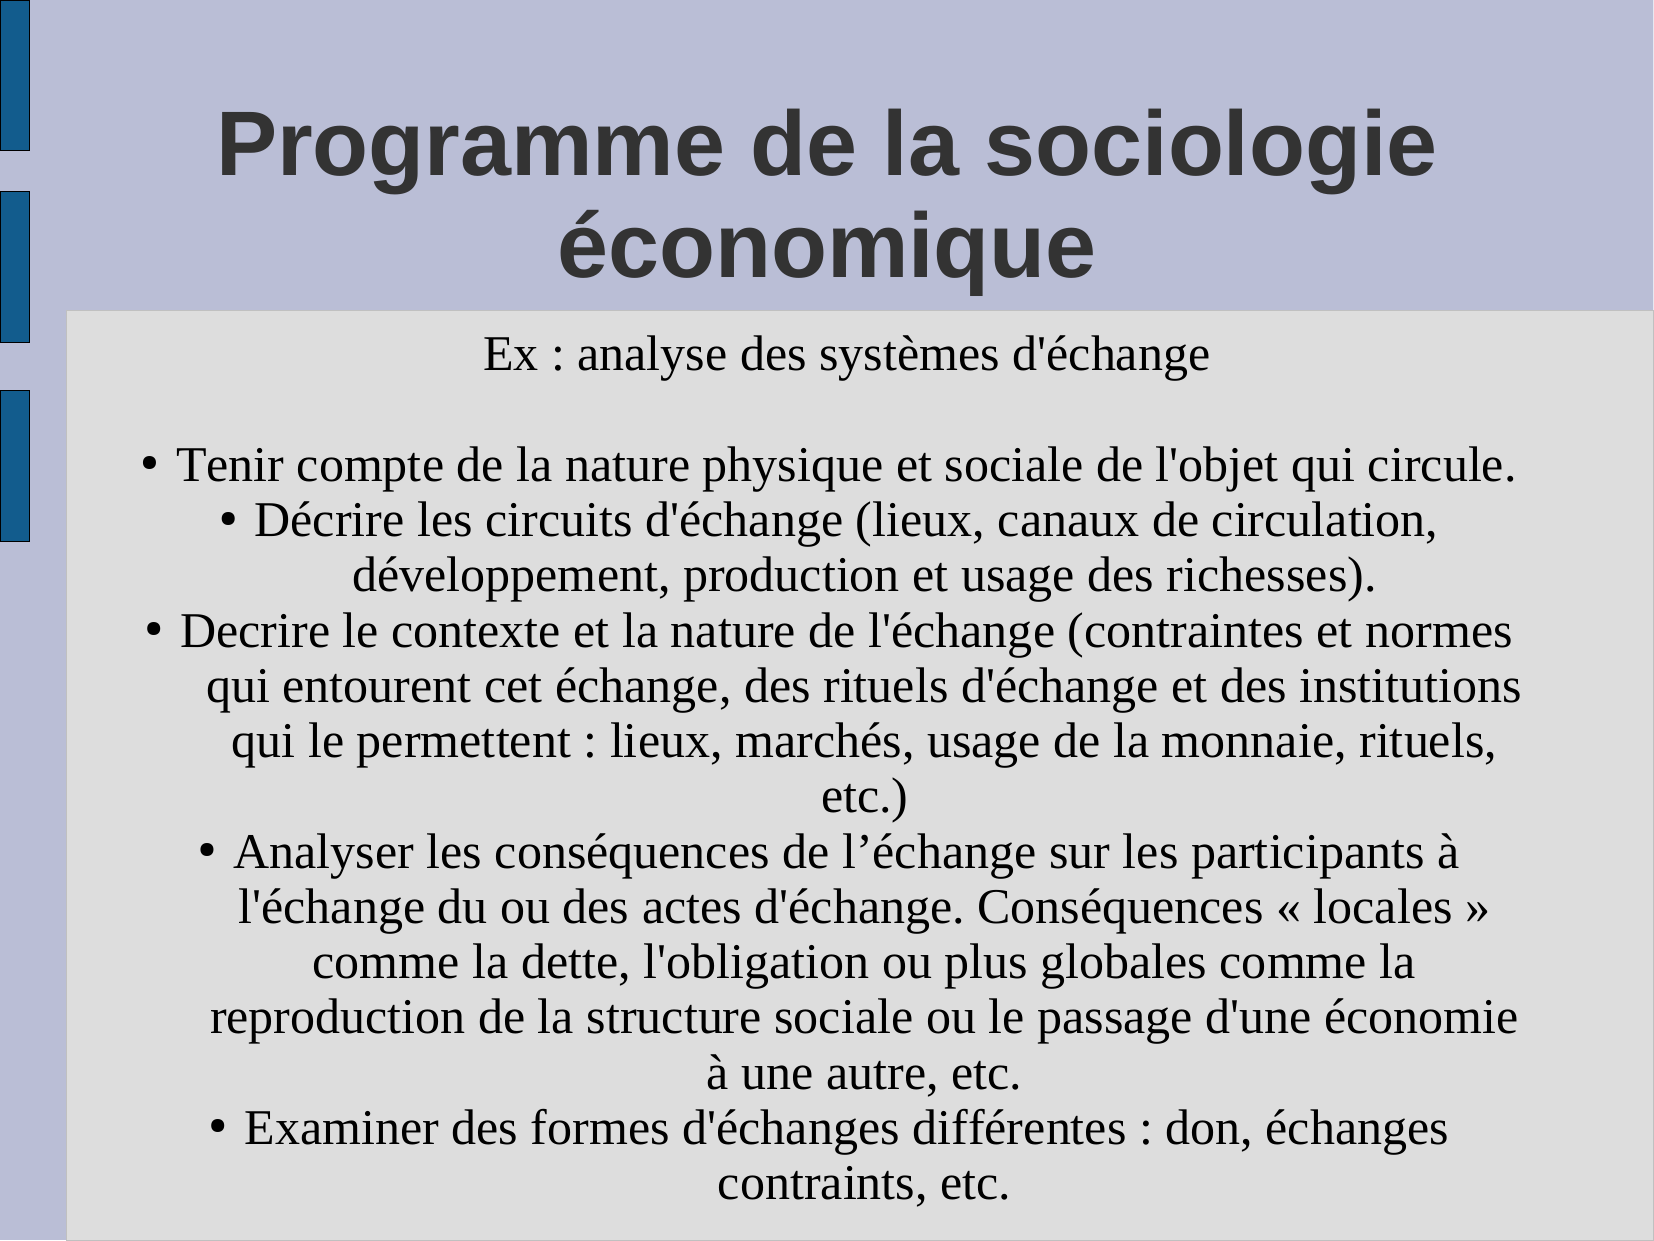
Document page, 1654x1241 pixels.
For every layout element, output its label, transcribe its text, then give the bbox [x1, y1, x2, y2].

title Programme de la sociologie économique [121, 92, 1534, 298]
subtitle Ex : analyse des systèmes d'échange Tenir compte de la nature physique et sociale de l'objet qui circule. Décrire les circuits d'échange (lieux, canaux de circulation, développement, production et usage des richesses). Decrire le contexte et la nature de l'échange (contraintes et normes qui entourent cet échange, des rituels d'échange et des institutions qui le permettent : lieux, marchés, usage de la monnaie, rituels, etc.) Analyser les conséquences de l’échange sur les participants à l'échange du ou des actes d'échange. Conséquences « locales » comme la dette, l'obligation ou plus globales comme la reproduction de la structure sociale ou le passage d'une économie à une autre, etc. Examiner des formes d'échanges différentes : don, échanges contraints, etc. [123, 326, 1536, 1211]
